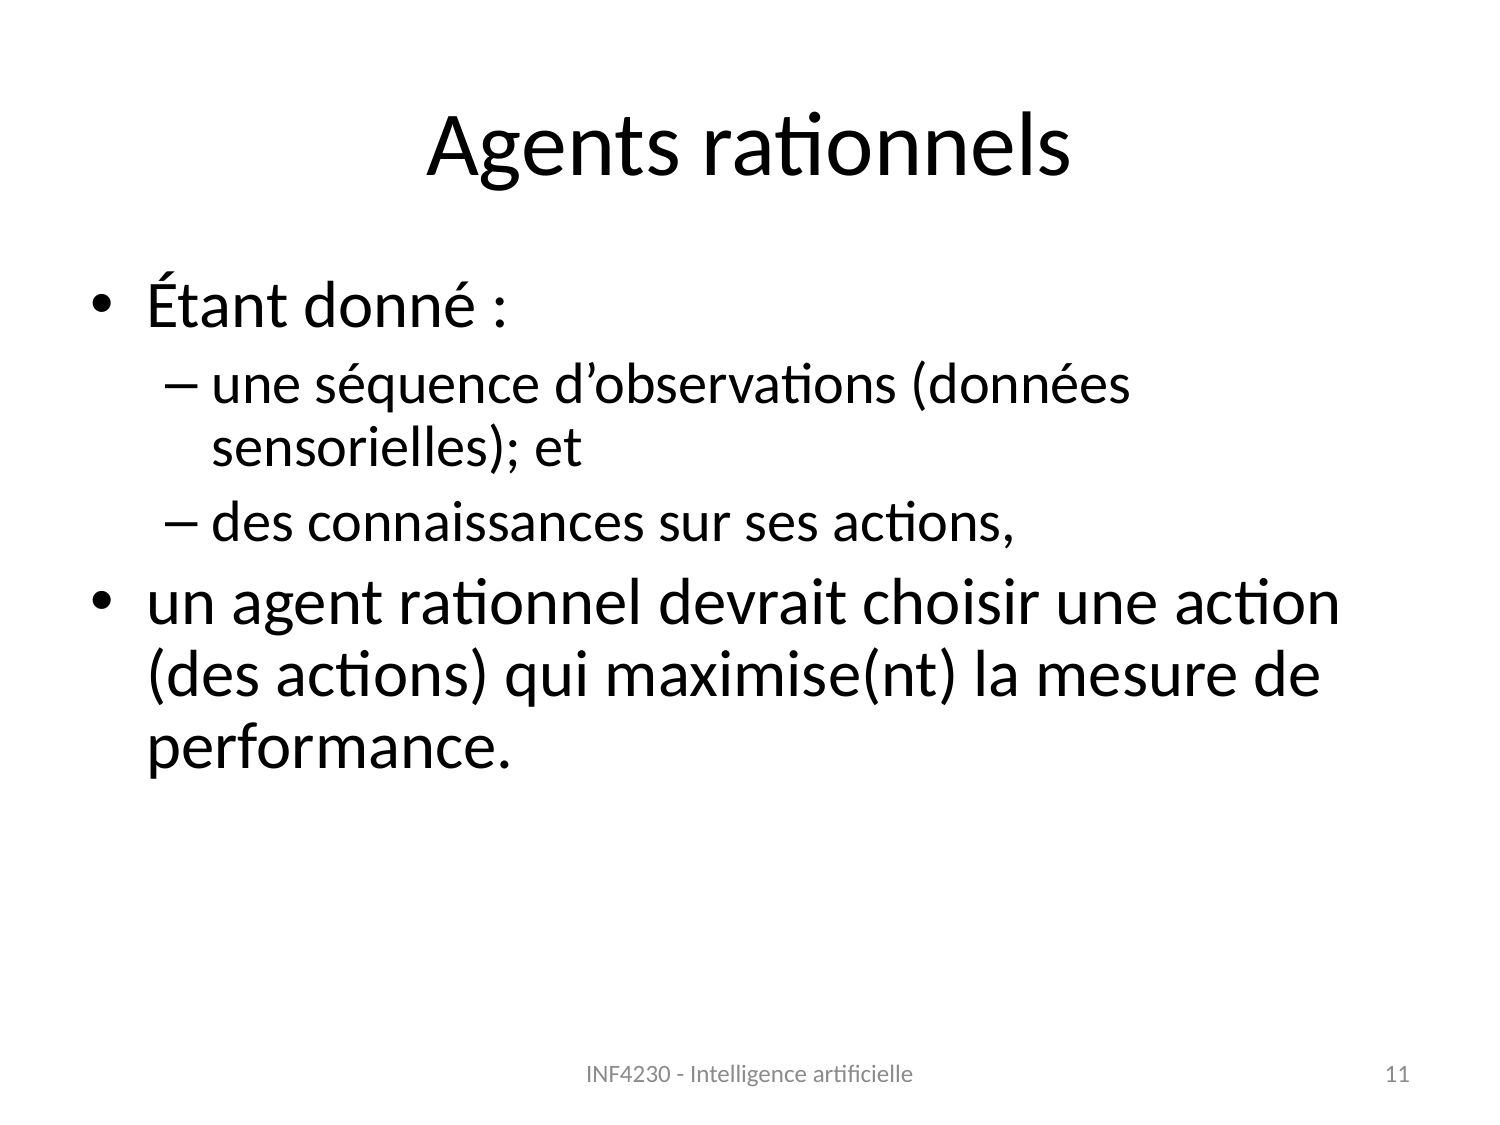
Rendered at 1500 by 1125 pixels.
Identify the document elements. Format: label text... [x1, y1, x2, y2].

footer INF4230 - Intelligence artificielle [512, 1042, 988, 1103]
title Agents rationnels [75, 45, 1425, 233]
slide_number <numéro> [1074, 1042, 1425, 1103]
list Étant donné : une séquence d’observations (données sensorielles); et des connaissances sur ses actions, un agent rationnel devrait choisir une action (des actions) qui maximise(nt) la mesure de performance. [75, 262, 1425, 1005]
